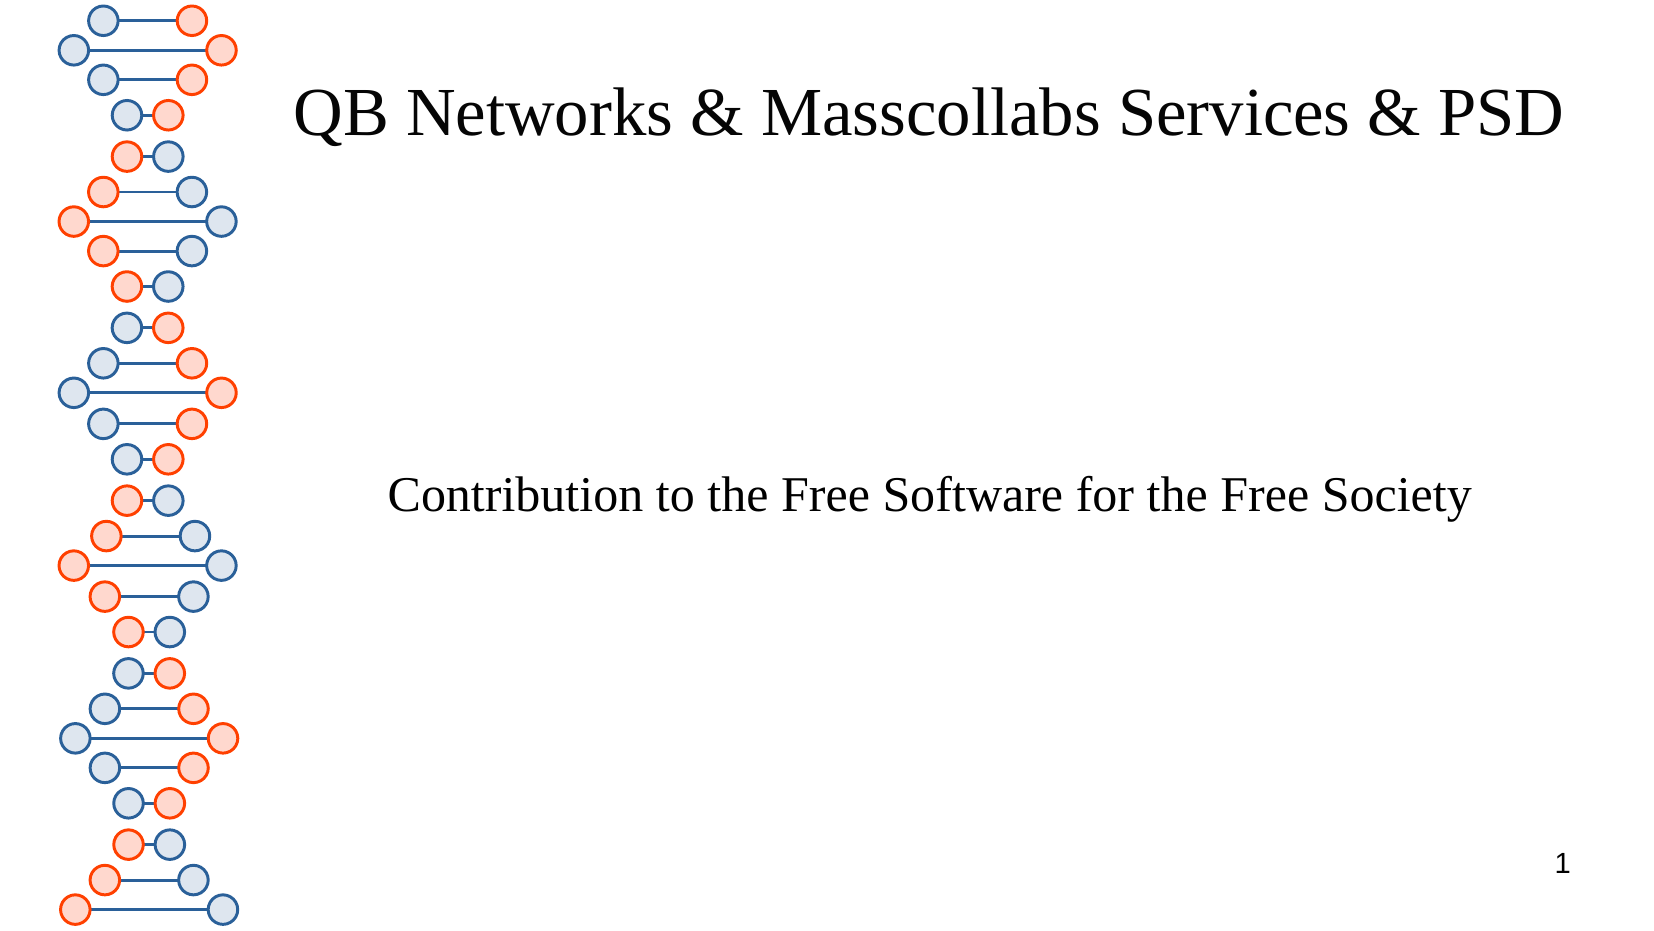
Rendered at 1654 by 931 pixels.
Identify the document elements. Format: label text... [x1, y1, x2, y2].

subtitle Contribution to the Free Software for the Free Society [265, 224, 1595, 764]
title QB Networks & Masscollabs Services & PSD [265, 35, 1595, 189]
